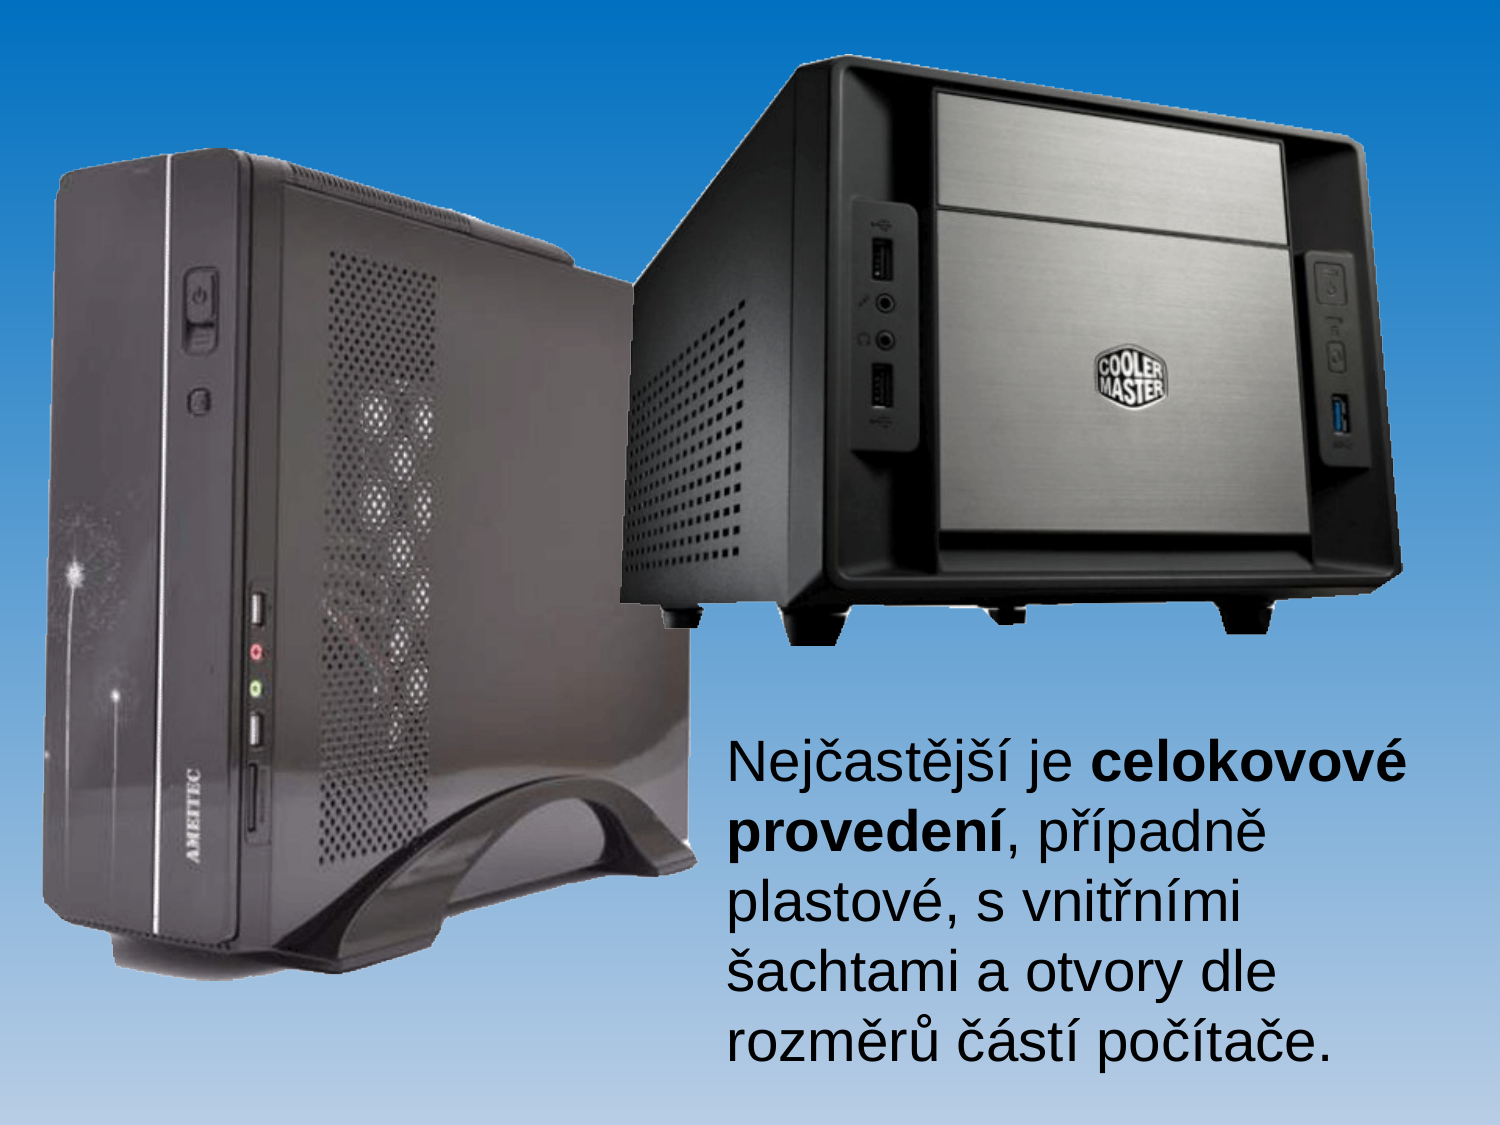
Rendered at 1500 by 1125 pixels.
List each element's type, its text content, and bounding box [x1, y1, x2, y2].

picture [41, 54, 1403, 981]
list Nejčastější je celokovové provedení, případně plastové, s vnitřními šachtami a otvory dle rozměrů částí počítače. [655, 716, 1465, 1125]
